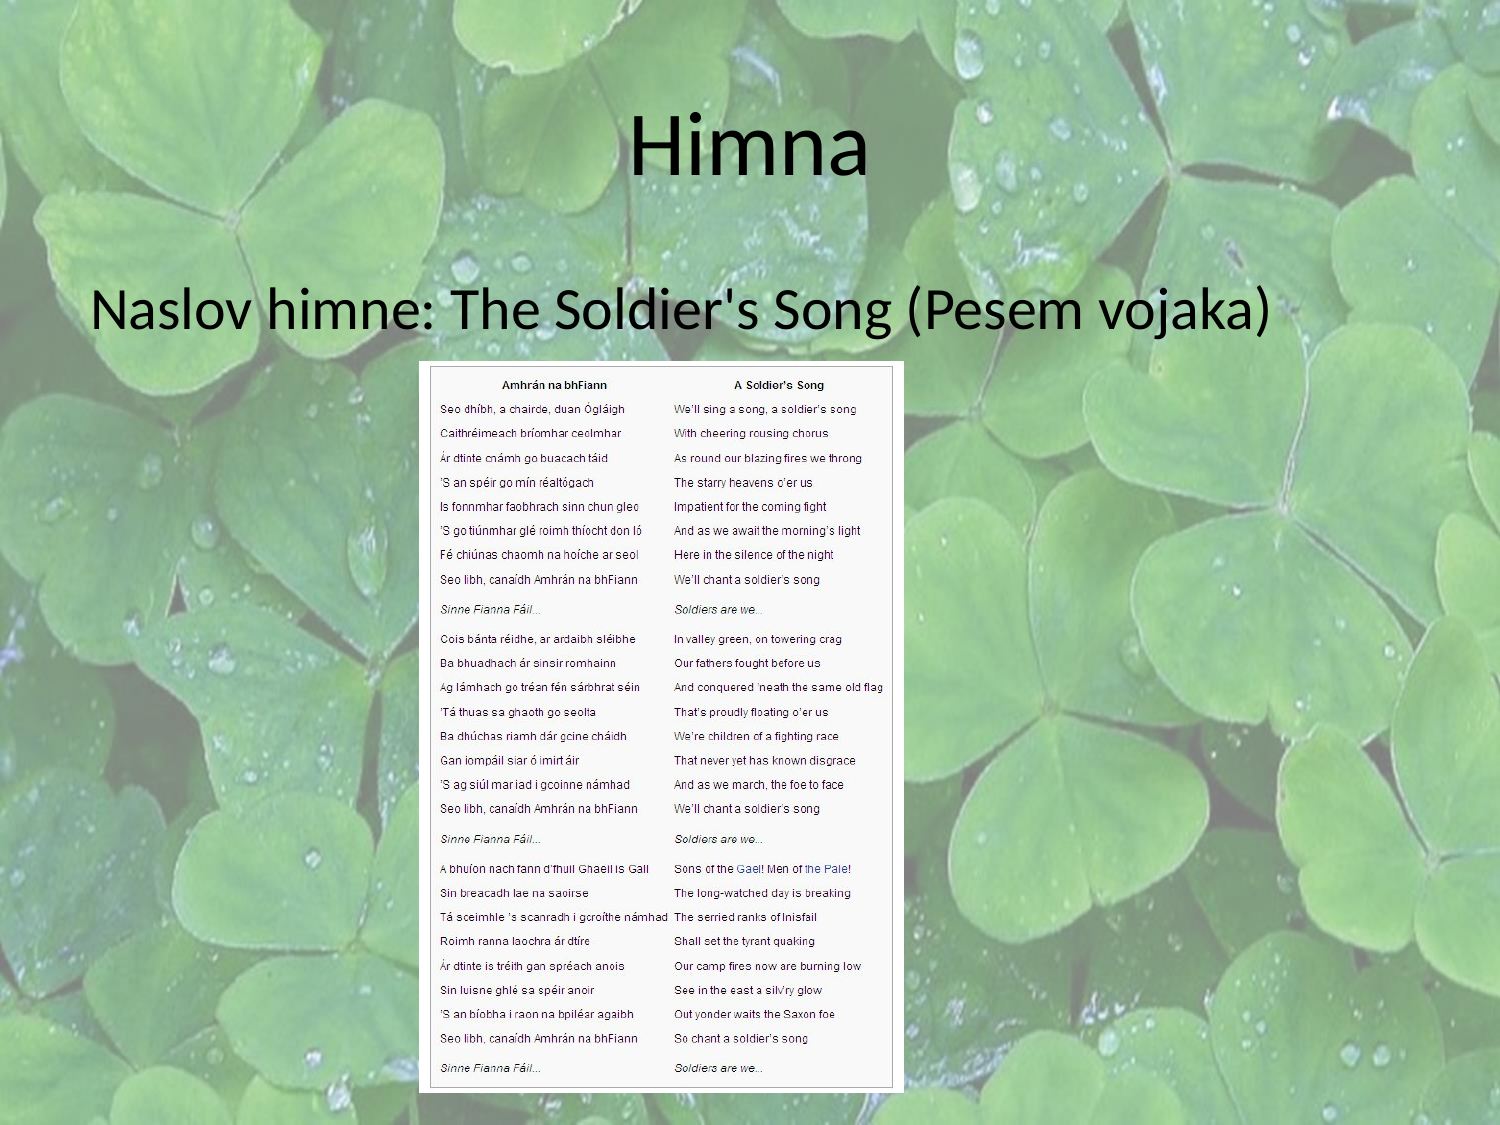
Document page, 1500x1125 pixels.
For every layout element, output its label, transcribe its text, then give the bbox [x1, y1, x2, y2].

picture [0, 0, 1500, 1125]
title Himna [75, 45, 1425, 233]
list Naslov himne: The Soldier's Song (Pesem vojaka) [75, 262, 1425, 350]
